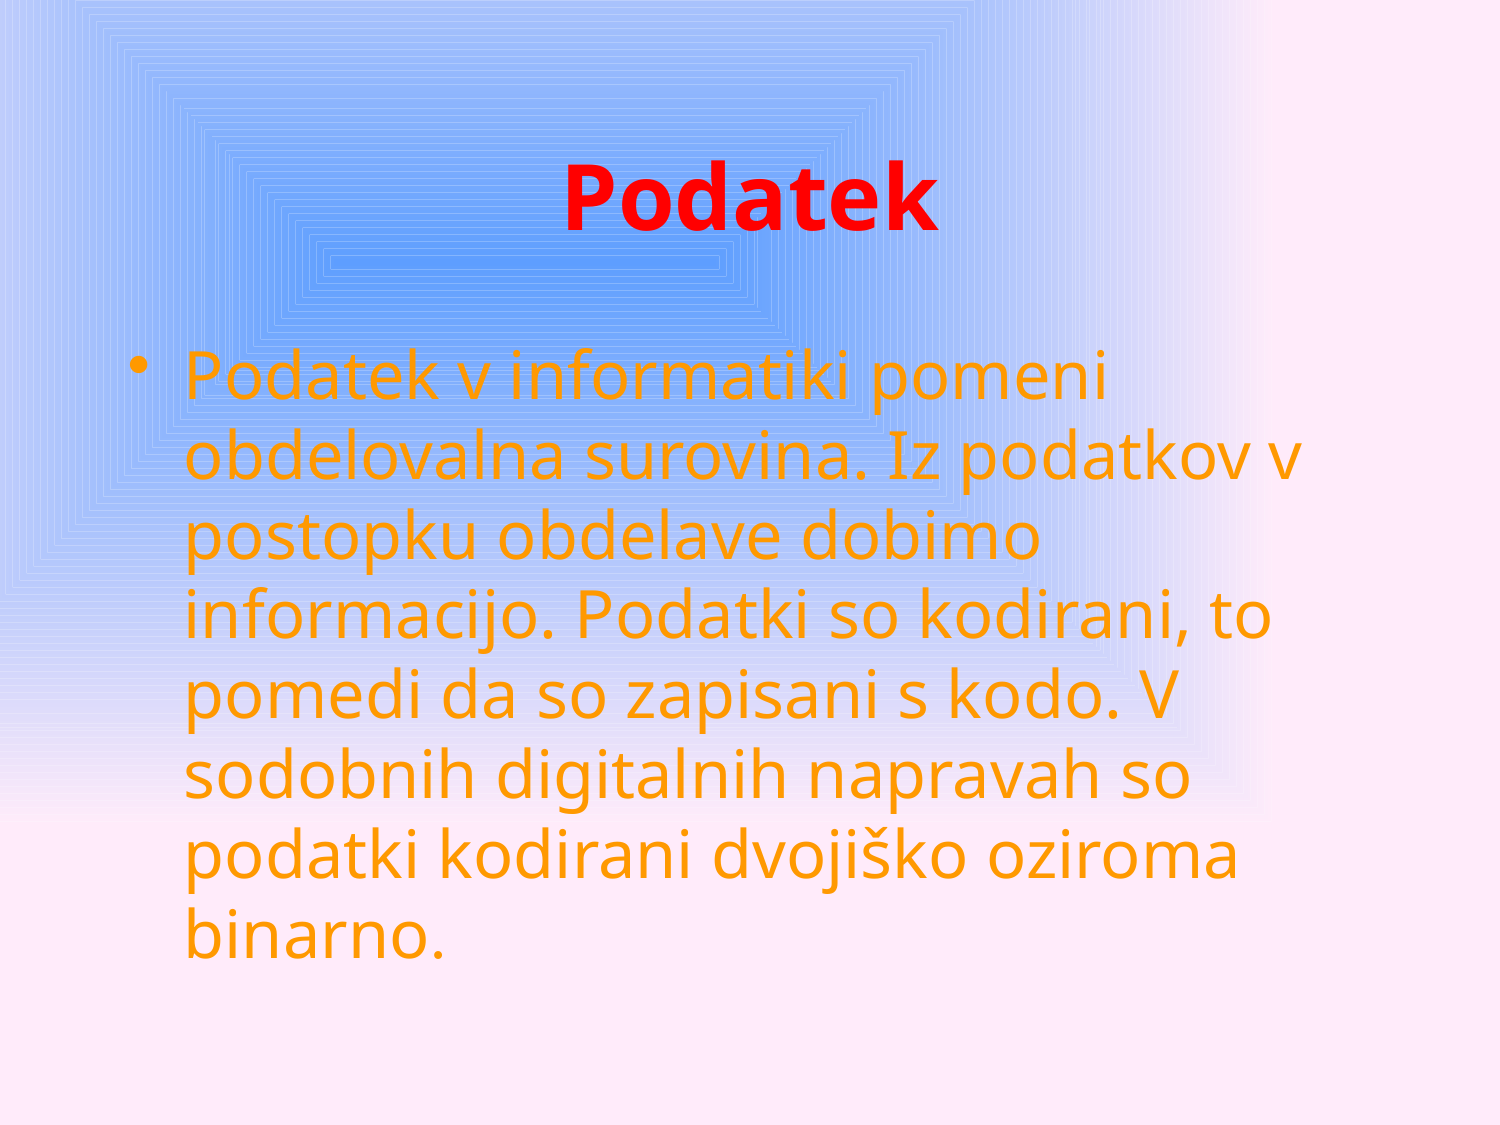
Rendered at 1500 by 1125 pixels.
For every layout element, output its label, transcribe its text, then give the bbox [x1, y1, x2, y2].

list Podatek v informatiki pomeni obdelovalna surovina. Iz podatkov v postopku obdelave dobimo informacijo. Podatki so kodirani, to pomedi da so zapisani s kodo. V sodobnih digitalnih napravah so podatki kodirani dvojiško oziroma binarno. [112, 324, 1388, 1000]
title Podatek [112, 99, 1388, 288]
